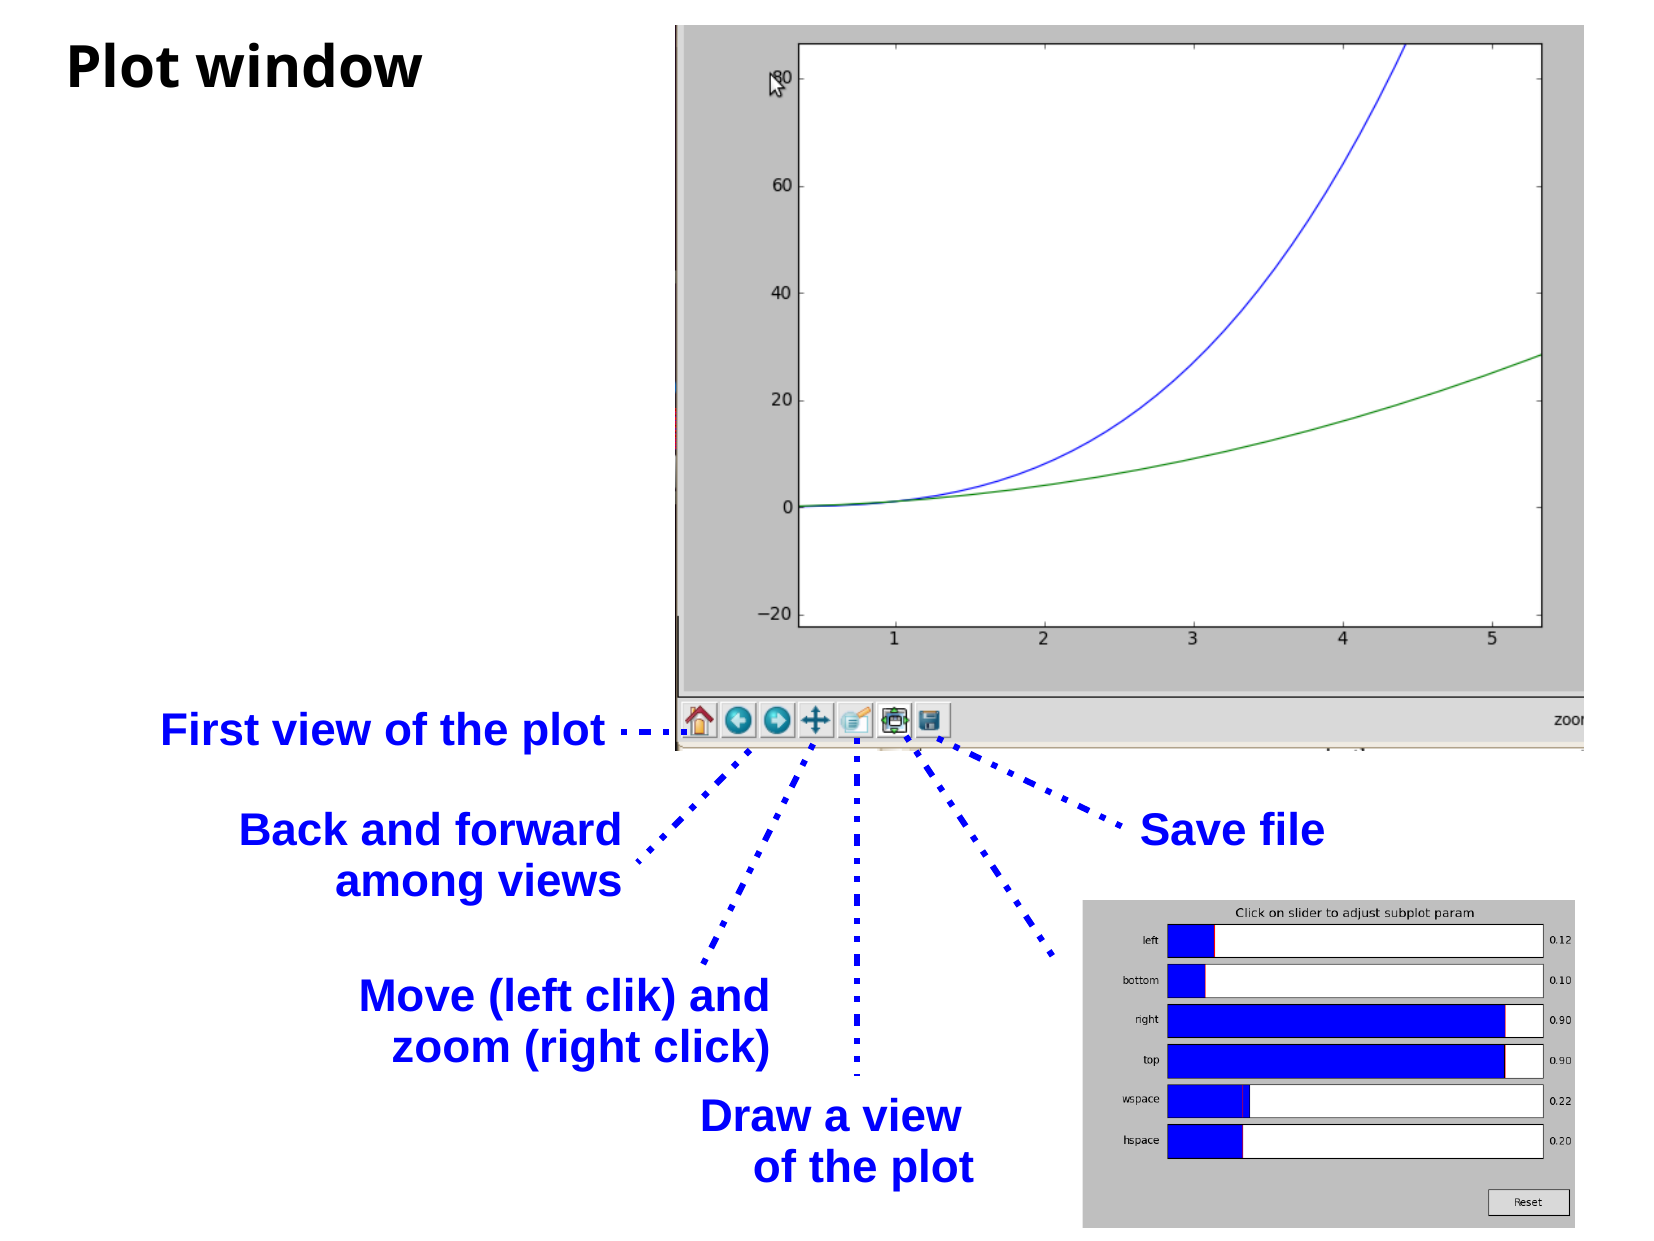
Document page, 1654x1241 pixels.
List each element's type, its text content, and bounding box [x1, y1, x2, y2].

picture [1082, 900, 1576, 1228]
text_box Draw a view of the plot [464, 1082, 990, 1201]
text_box First view of the plot [95, 696, 621, 763]
picture [675, 25, 1584, 751]
text_box Save file [1125, 796, 1651, 863]
title Plot window [64, 0, 1554, 161]
text_box Back and forward among views [112, 796, 638, 914]
text_box Move (left clik) and zoom (right click) [260, 962, 786, 1080]
